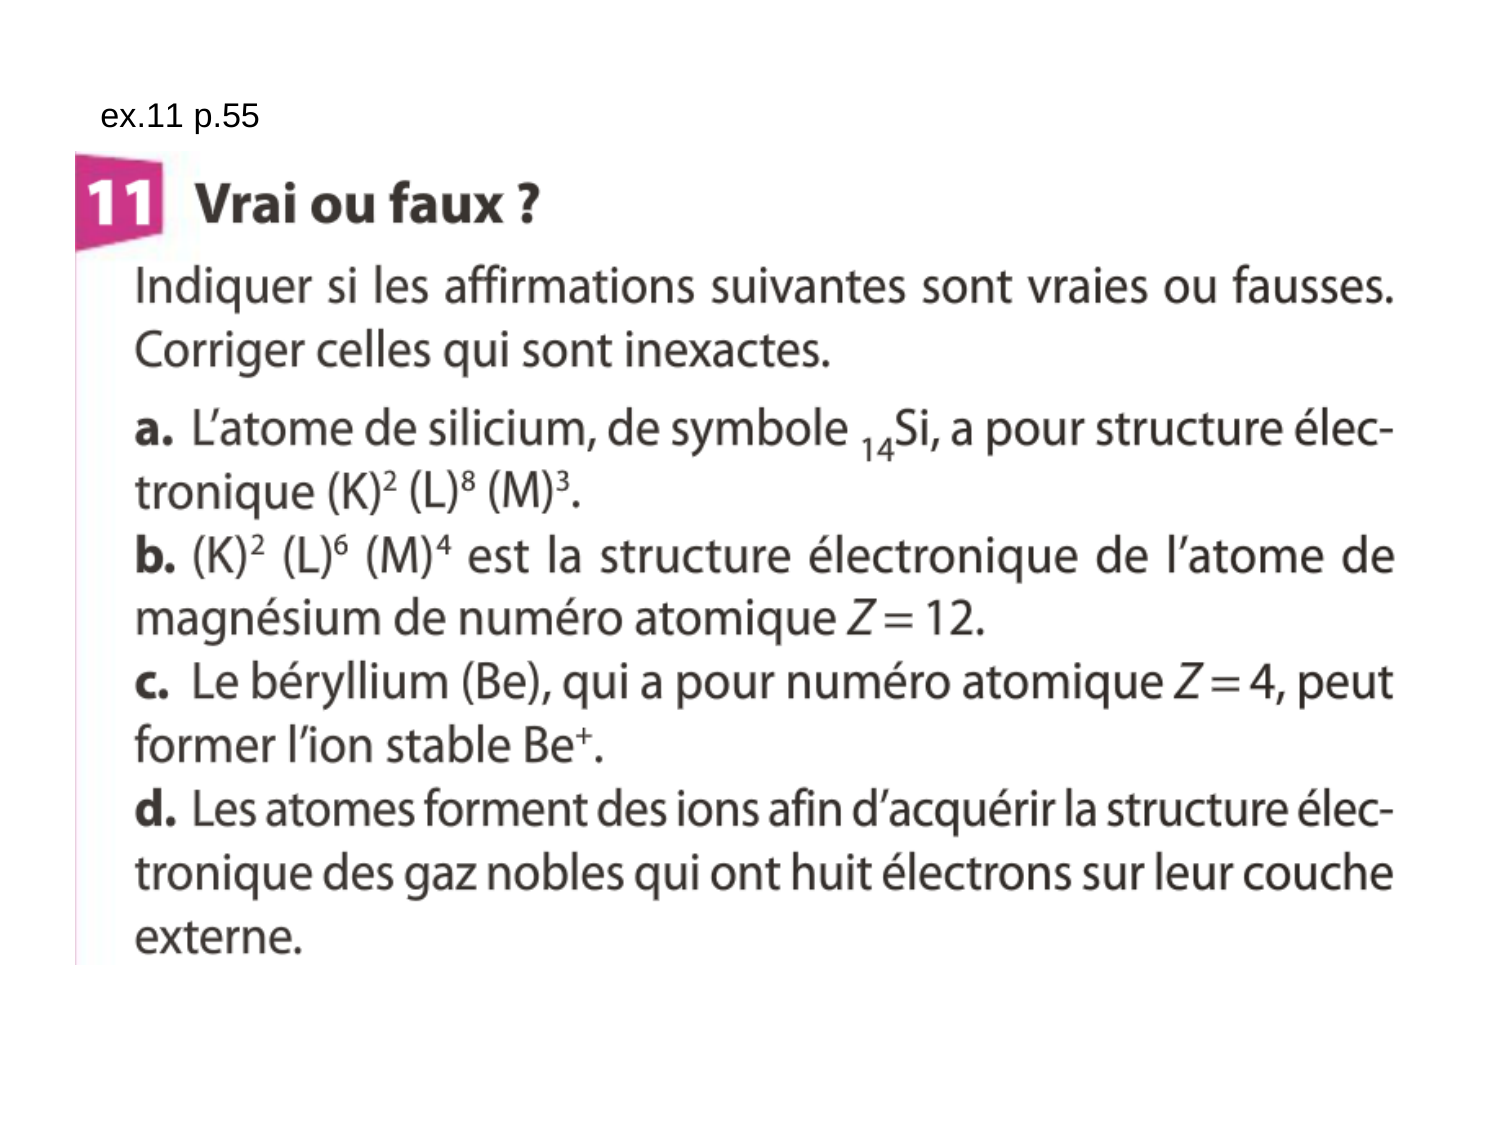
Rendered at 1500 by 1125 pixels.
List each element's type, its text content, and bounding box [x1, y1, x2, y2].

picture [75, 151, 1416, 965]
text_box ex.11 p.55 [85, 85, 275, 142]
